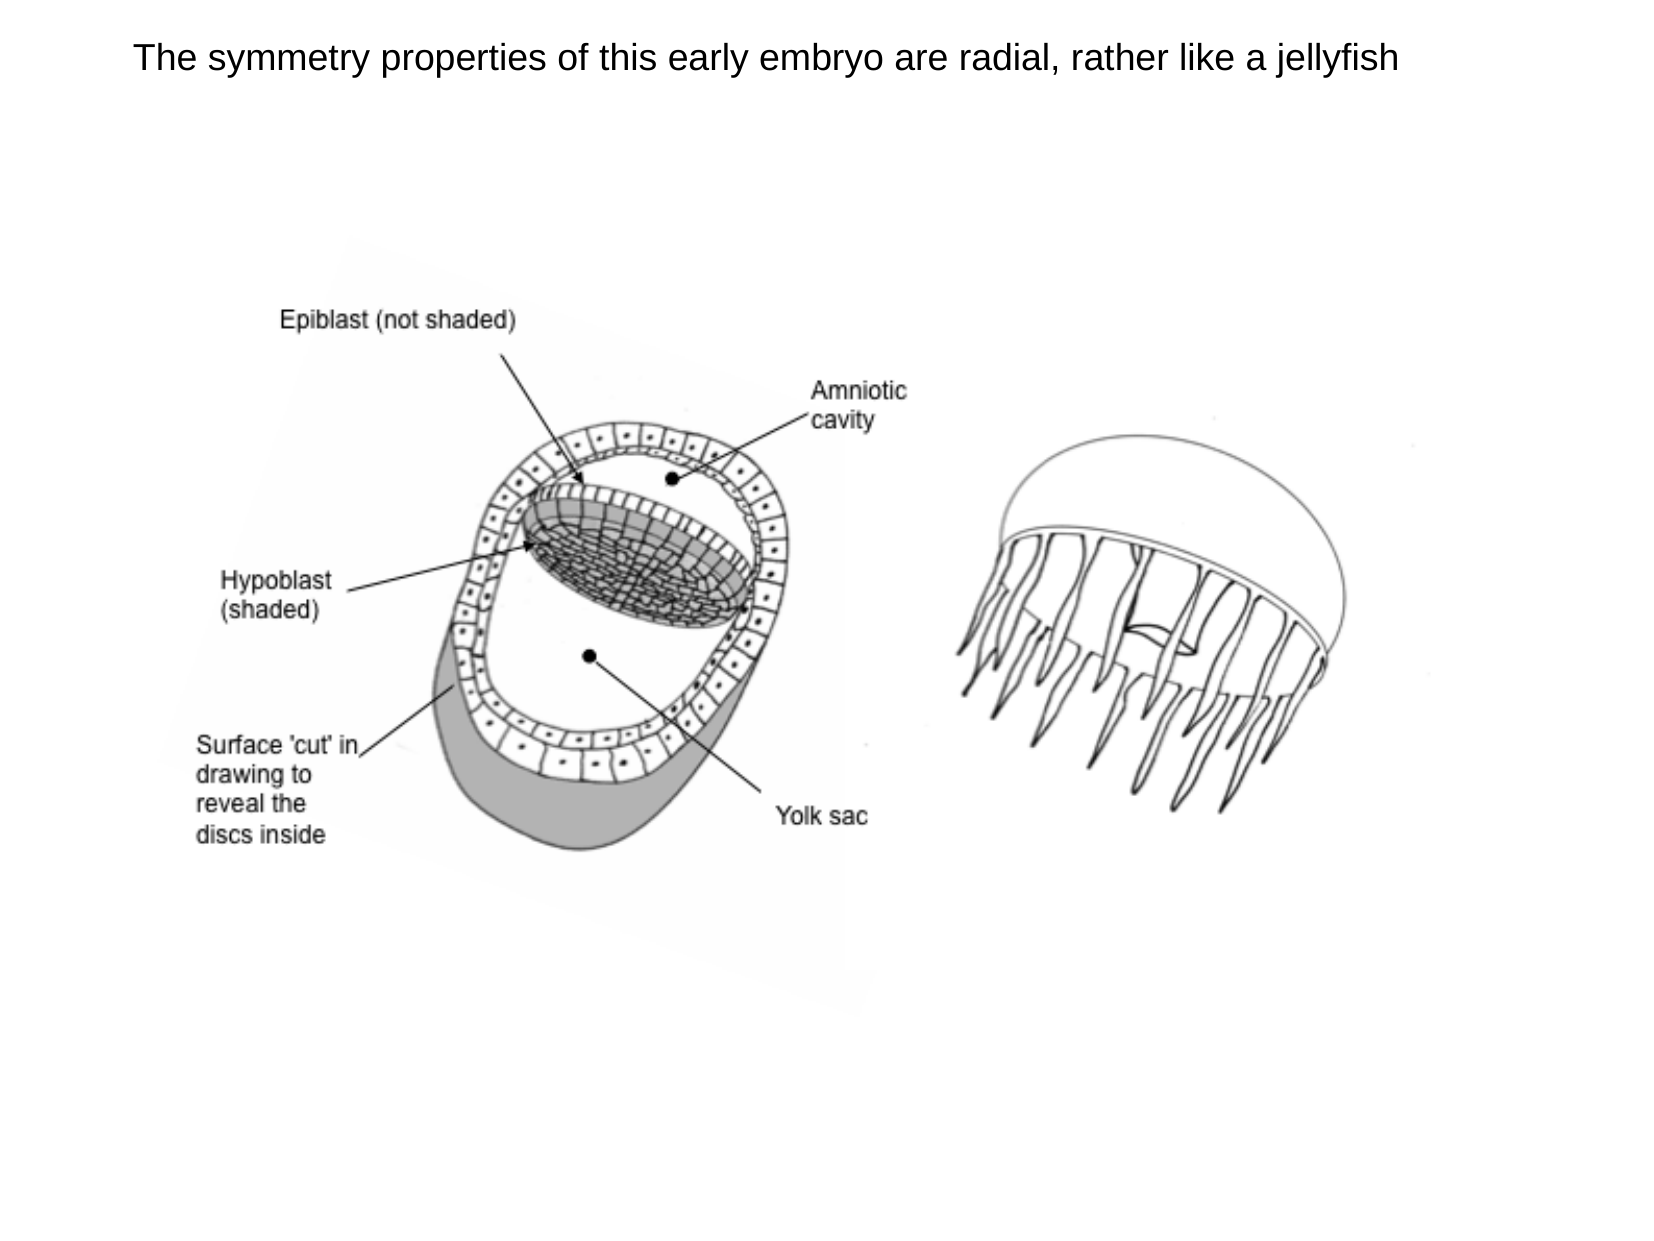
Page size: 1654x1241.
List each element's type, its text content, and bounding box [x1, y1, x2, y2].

picture [157, 235, 1512, 1017]
text_box The symmetry properties of this early embryo are radial, rather like a jellyfish [118, 29, 1506, 87]
